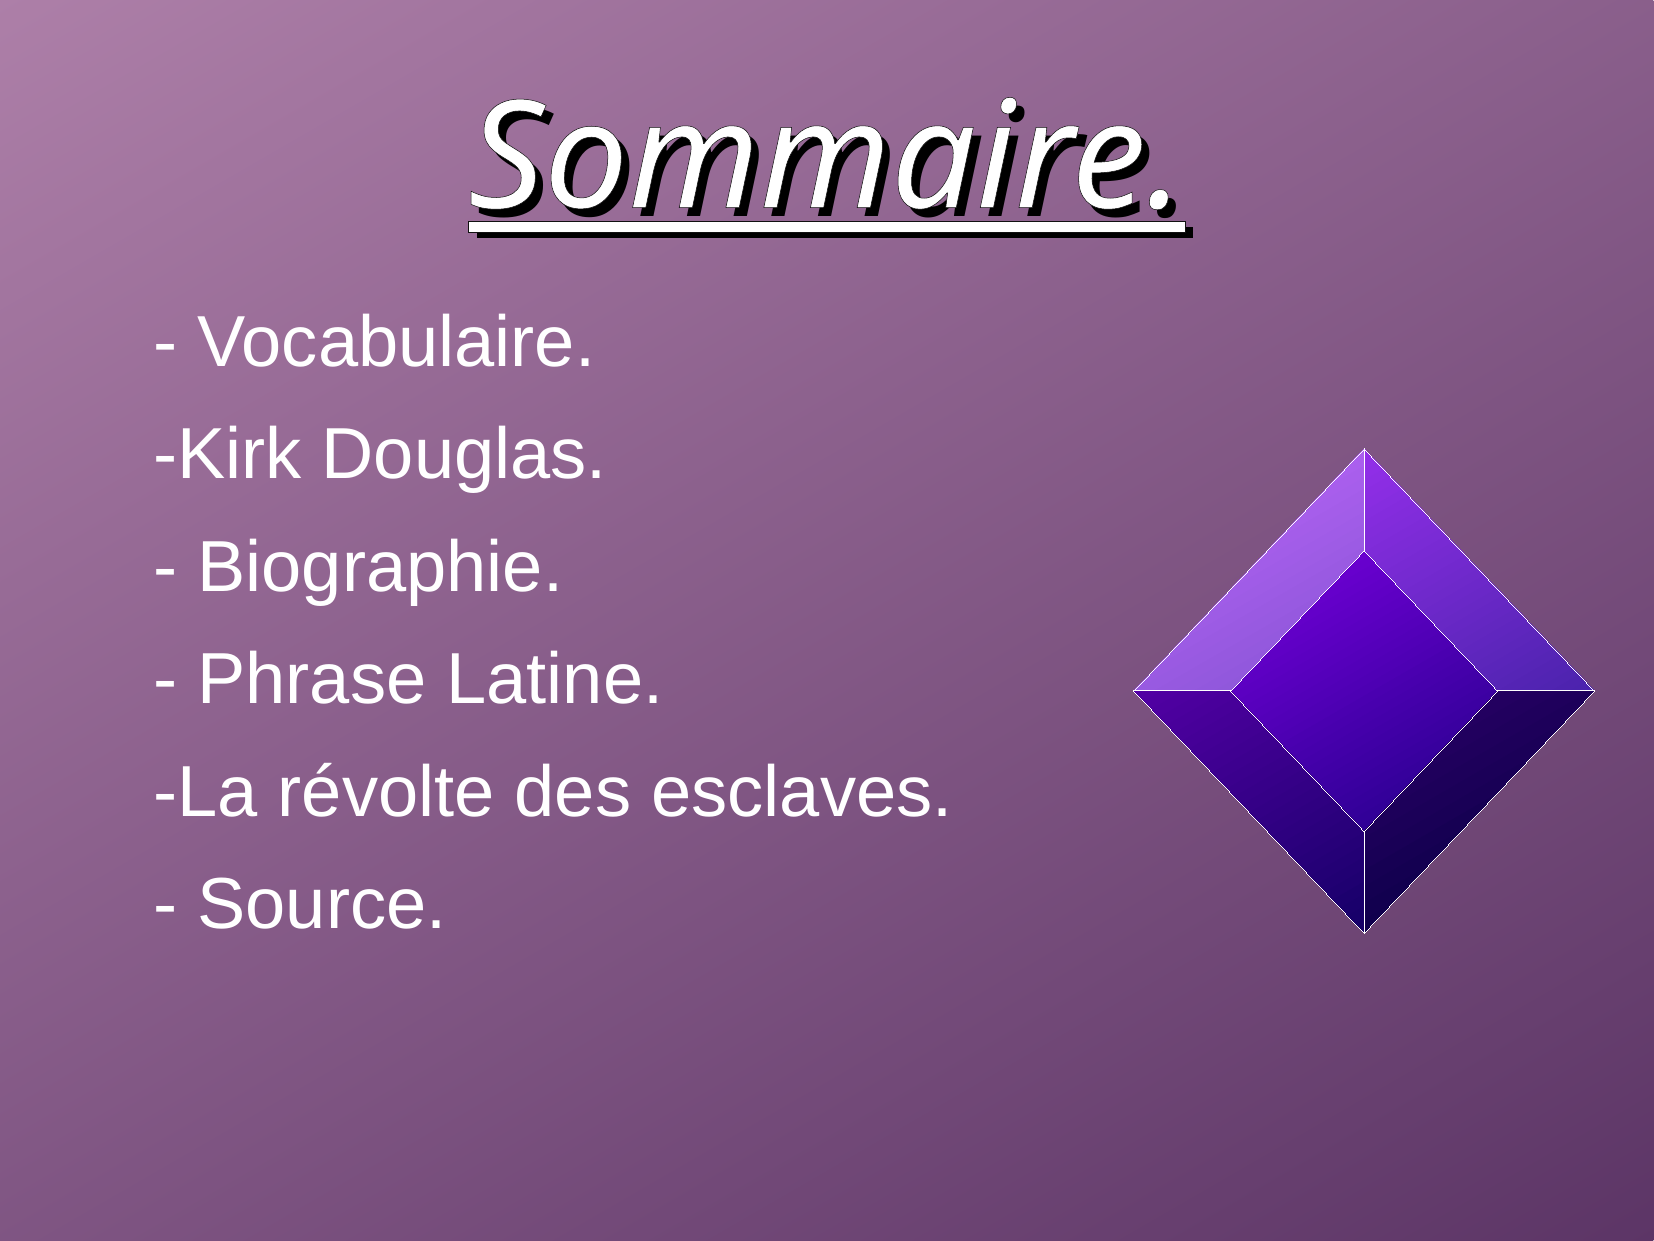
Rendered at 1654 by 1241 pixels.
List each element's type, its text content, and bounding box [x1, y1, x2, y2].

list - Vocabulaire. -Kirk Douglas. - Biographie. - Phrase Latine. -La révolte des esclaves. - Source. [82, 301, 1571, 1021]
title Sommaire. [82, 47, 1571, 252]
text_box [1133, 552, 1595, 934]
